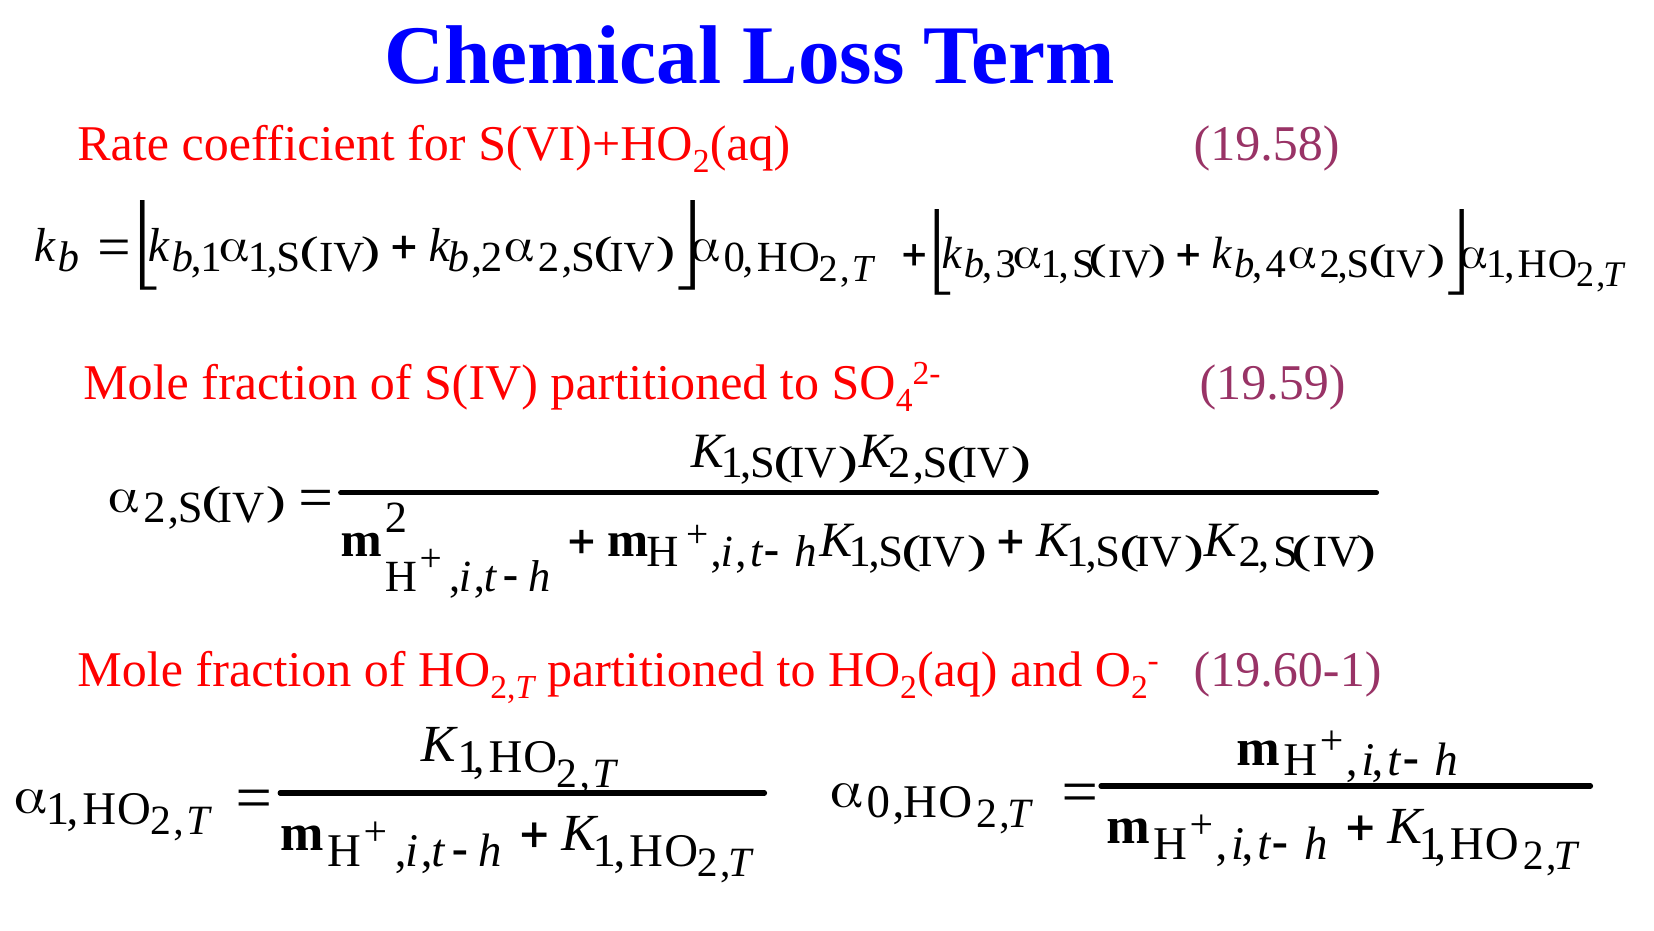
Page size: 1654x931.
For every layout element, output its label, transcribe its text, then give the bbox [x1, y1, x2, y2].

text_box Rate coefficient for S(VI)+HO2(aq) (19.58) [62, 109, 1425, 209]
chart [896, 209, 1640, 301]
chart [103, 428, 1392, 607]
text_box Mole fraction of S(IV) partitioned to SO42- (19.59) [68, 347, 1431, 448]
chart [29, 200, 886, 296]
title Chemical Loss Term [75, 8, 1426, 102]
text_box Mole fraction of HO2,T partitioned to HO2(aq) and O2- (19.60-1) [62, 634, 1425, 734]
chart [825, 723, 1607, 886]
chart [9, 720, 781, 892]
